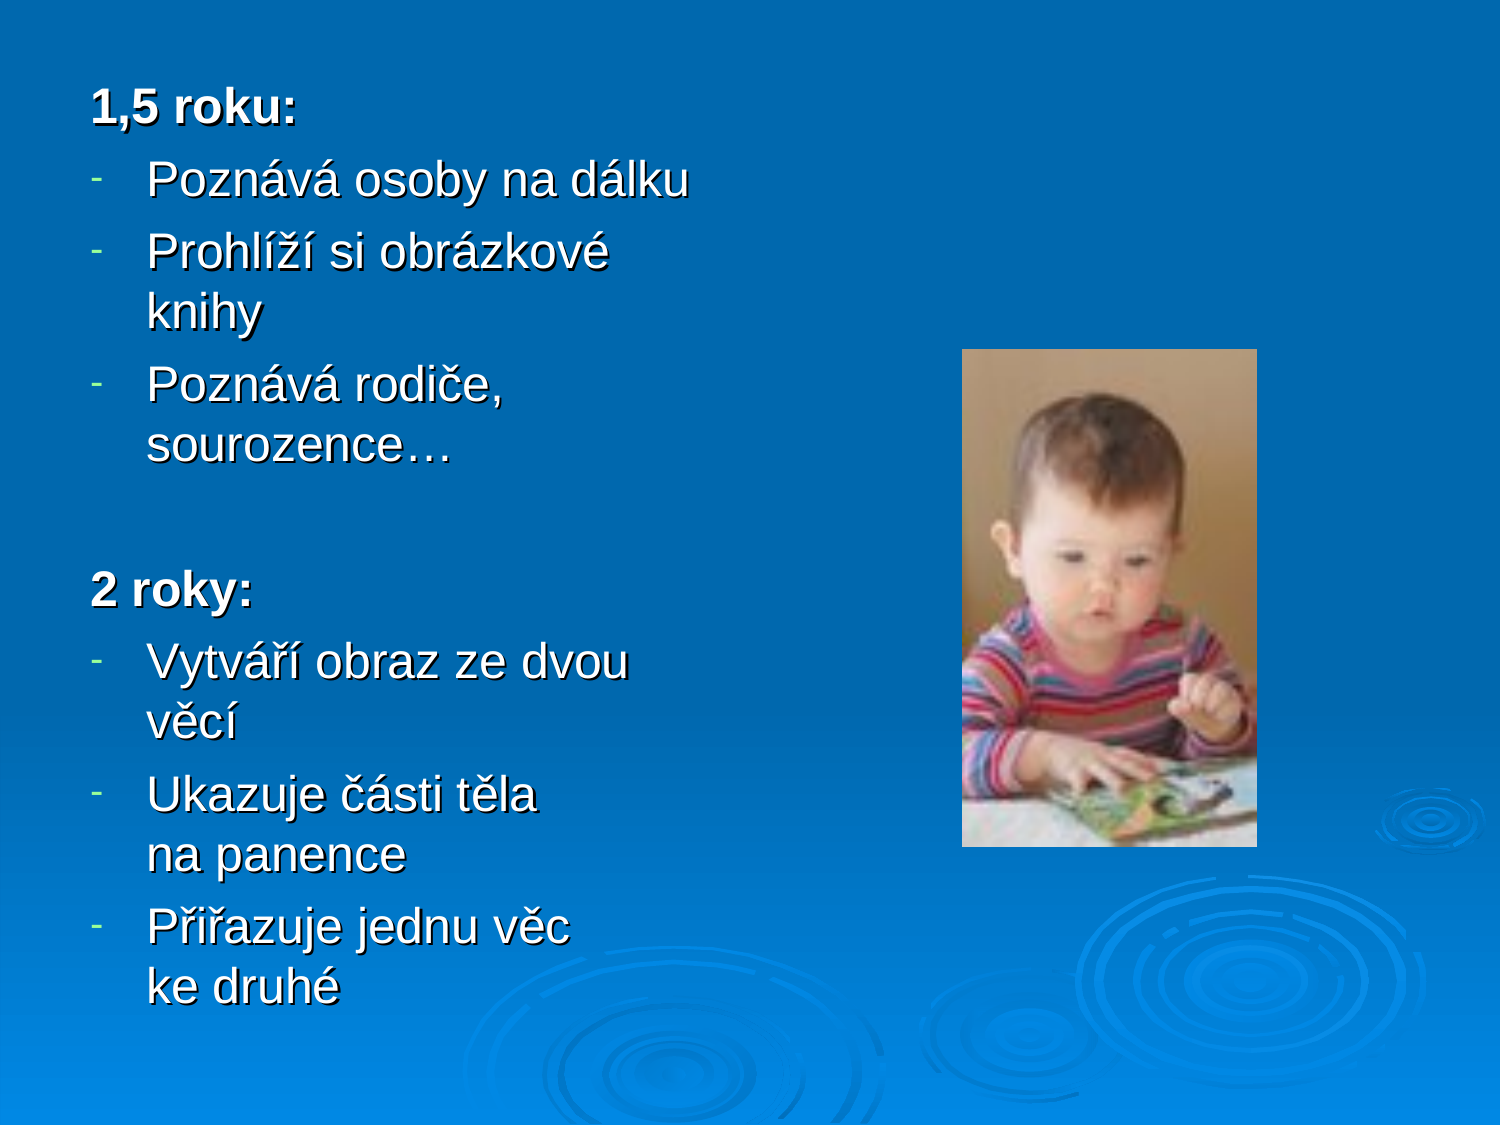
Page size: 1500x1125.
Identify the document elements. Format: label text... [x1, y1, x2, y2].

picture [962, 349, 1257, 847]
list 1,5 roku: Poznává osoby na dálku Prohlíží si obrázkové knihy Poznává rodiče, sourozence… 2 roky: Vytváří obraz ze dvou věcí Ukazuje části těla na panence Přiřazuje jednu věc ke druhé [75, 66, 738, 1022]
